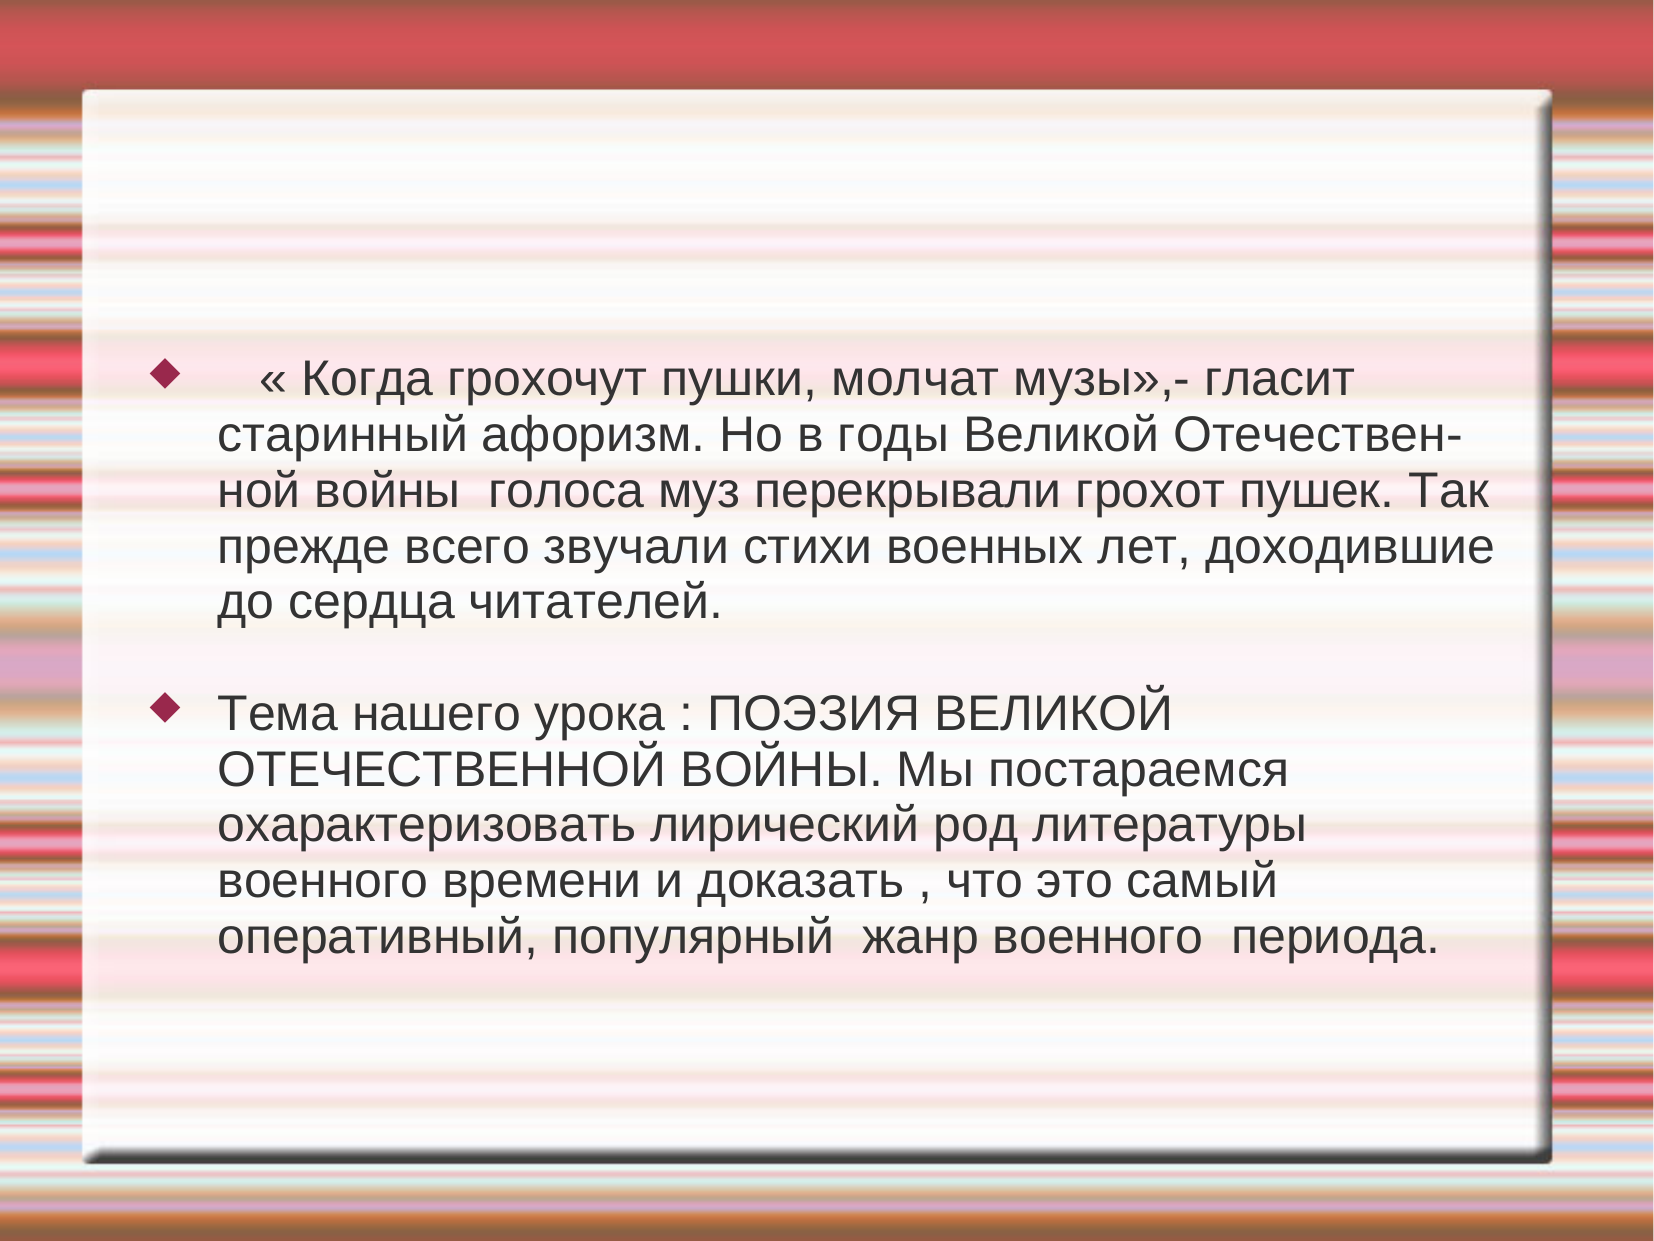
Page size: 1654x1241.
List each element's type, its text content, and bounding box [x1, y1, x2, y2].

picture [0, 0, 1654, 1241]
list « Когда грохочут пушки, молчат музы»,- гласит старинный афоризм. Но в годы Великой Отечествен- ной войны голоса муз перекрывали грохот пушек. Так прежде всего звучали стихи военных лет, доходившие до сердца читателей. Тема нашего урока : ПОЭЗИЯ ВЕЛИКОЙ ОТЕЧЕСТВЕННОЙ ВОЙНЫ. Мы постараемся охарактеризовать лирический род литературы военного времени и доказать , что это самый оперативный, популярный жанр военного периода. [134, 350, 1516, 1132]
